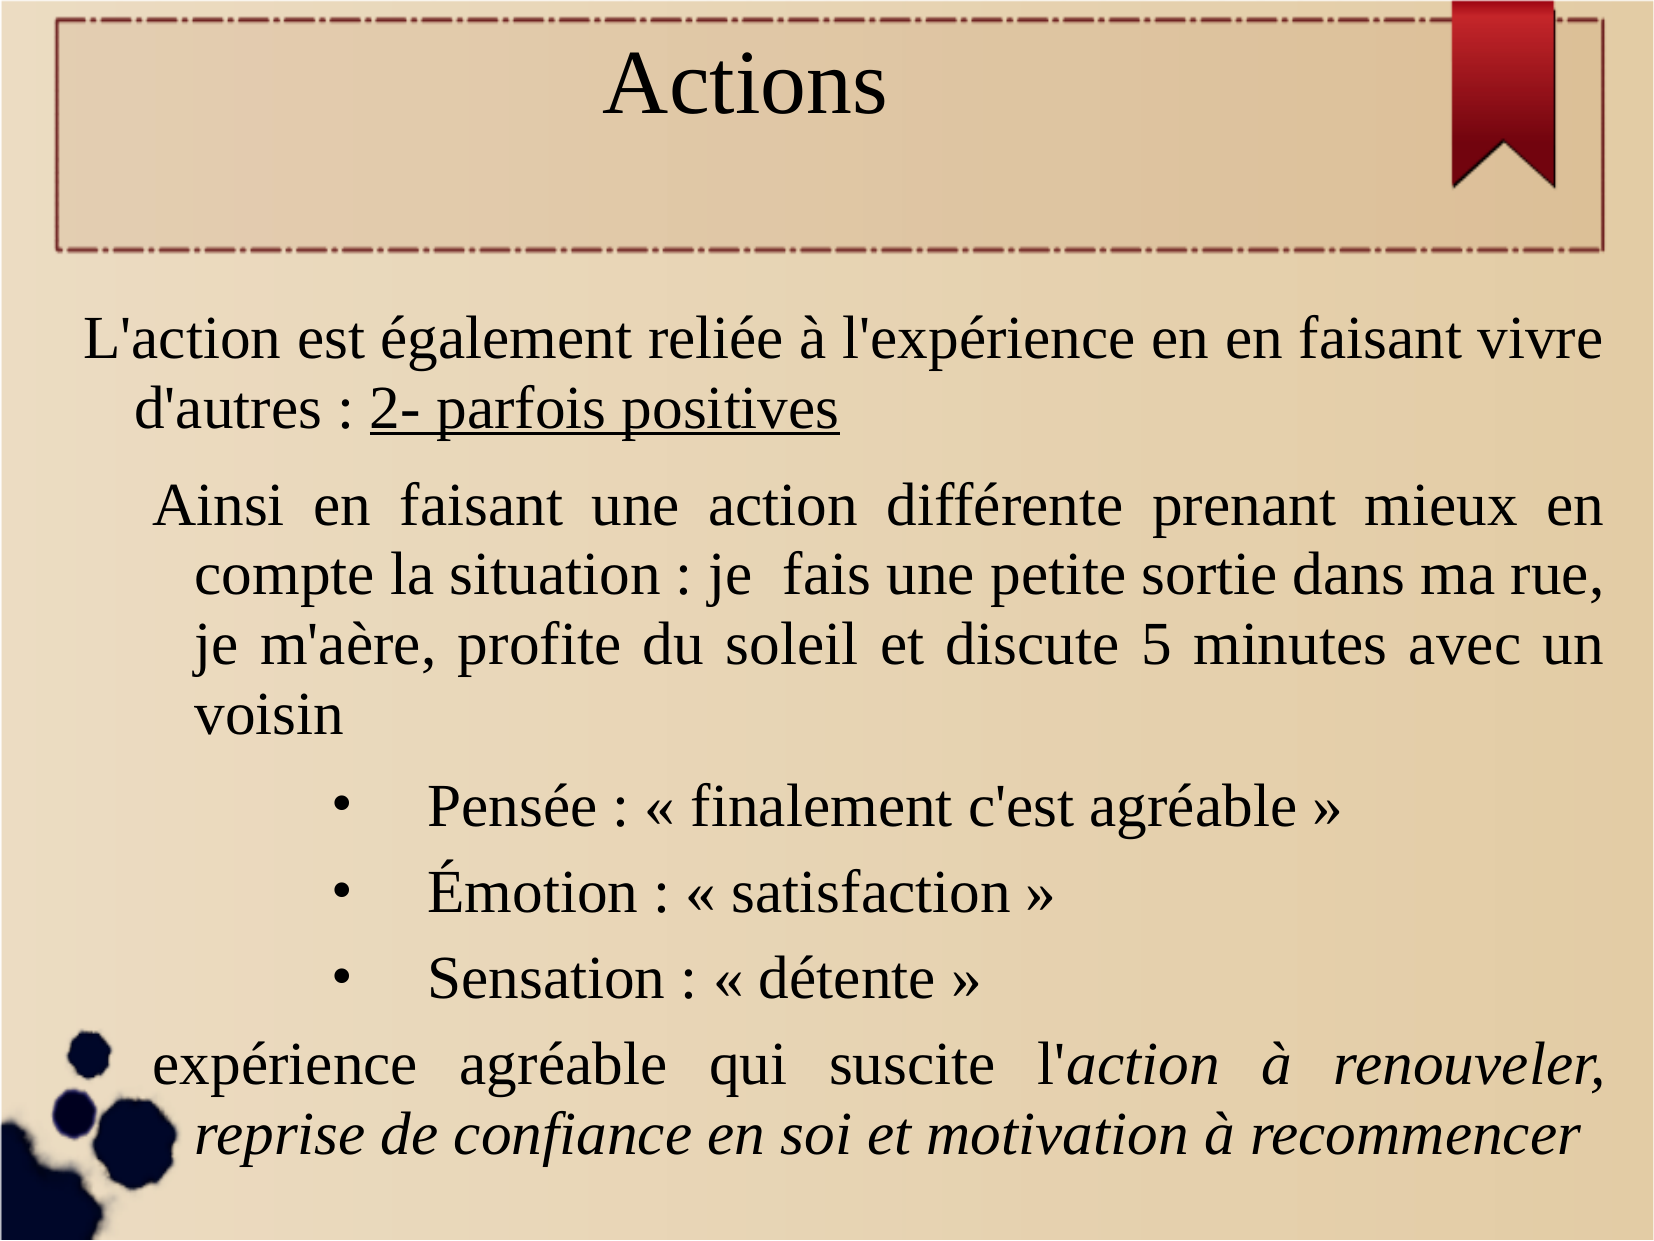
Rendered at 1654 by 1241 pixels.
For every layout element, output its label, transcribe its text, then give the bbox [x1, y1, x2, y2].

list L'action est également reliée à l'expérience en en faisant vivre d'autres : 2- parfois positives Ainsi en faisant une action différente prenant mieux en compte la situation : je fais une petite sortie dans ma rue, je m'aère, profite du soleil et discute 5 minutes avec un voisin Pensée : « finalement c'est agréable » Émotion : « satisfaction » Sensation : « détente » expérience agréable qui suscite l'action à renouveler, reprise de confiance en soi et motivation à recommencer [82, 299, 1607, 1170]
picture [0, 0, 1654, 1240]
title Actions [82, 26, 1410, 247]
